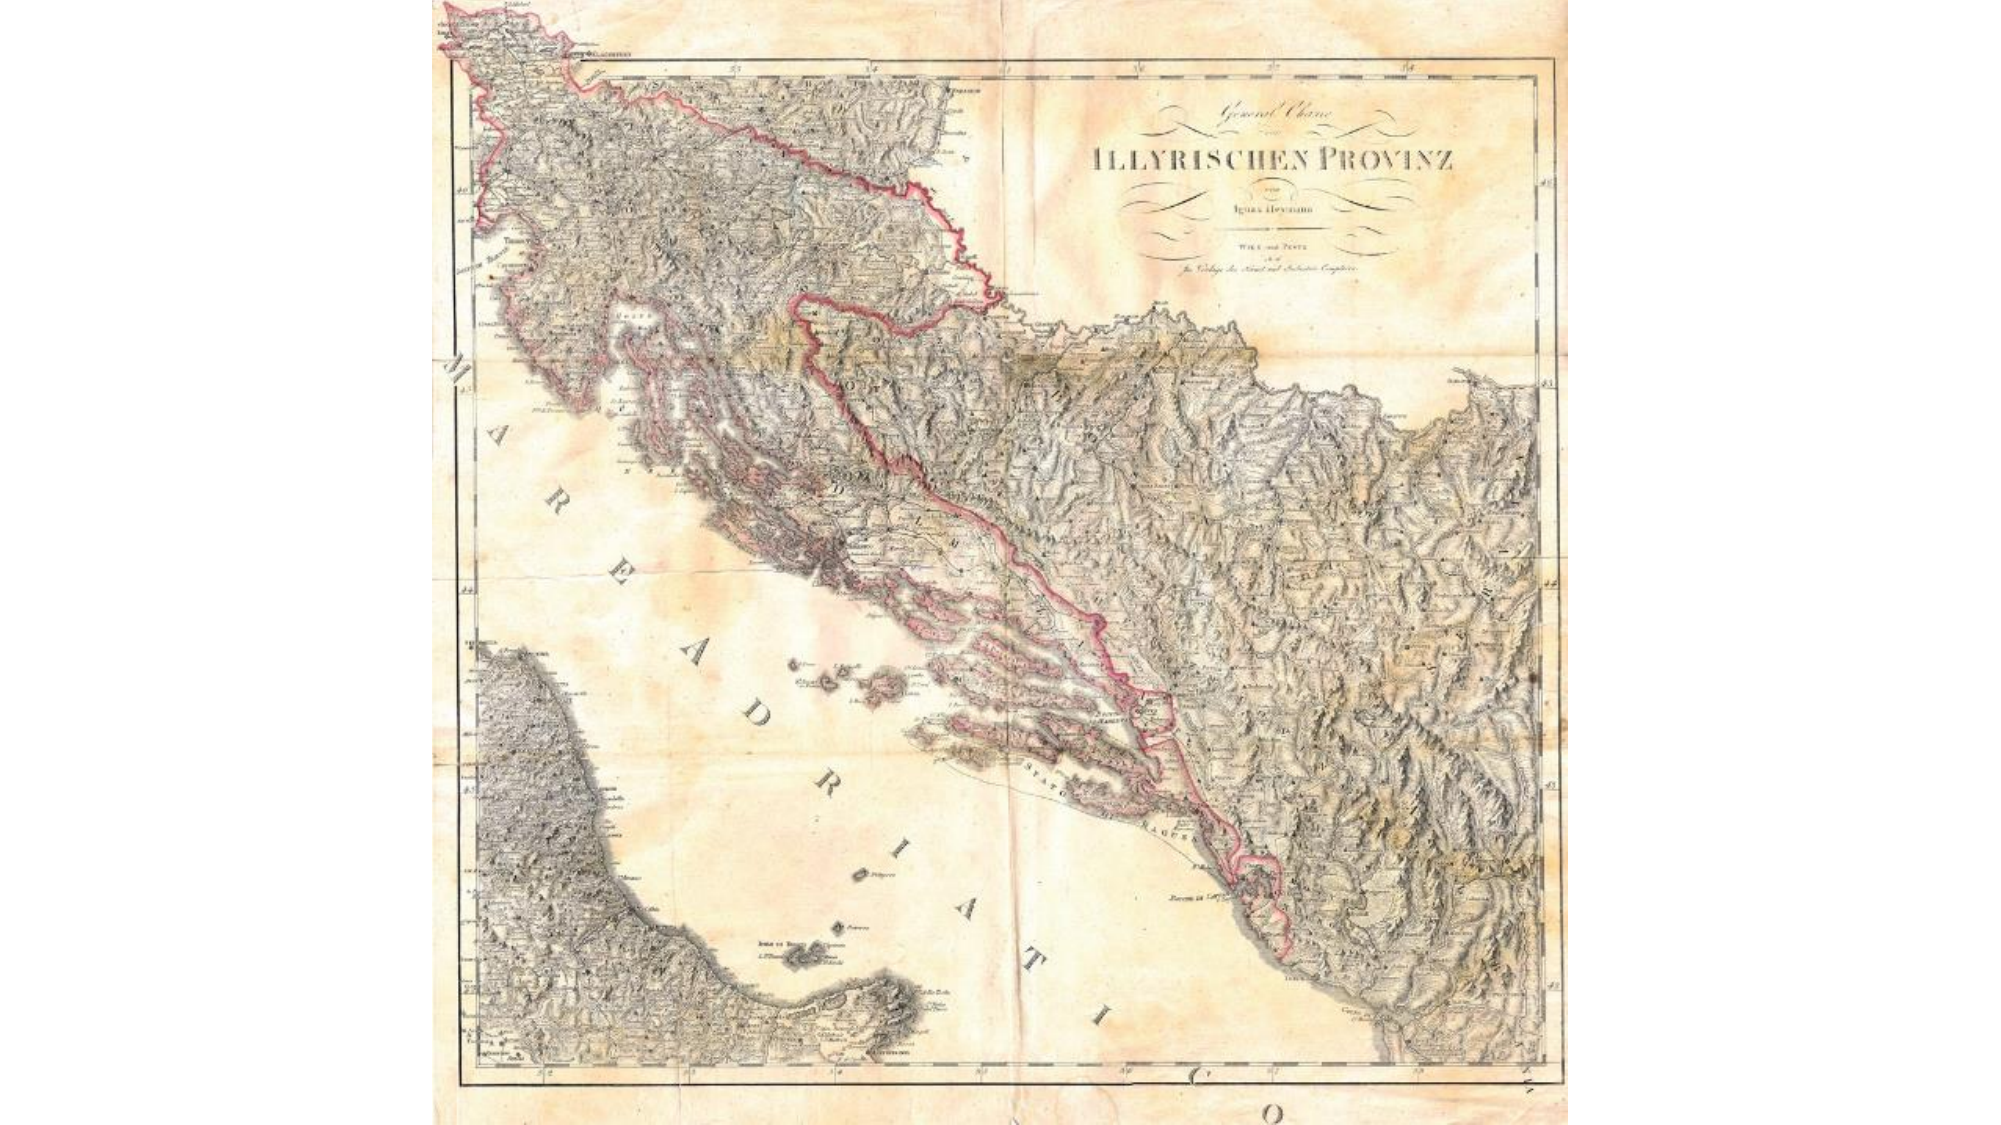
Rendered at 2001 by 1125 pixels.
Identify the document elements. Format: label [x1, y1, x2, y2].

picture [432, 0, 1568, 1125]
